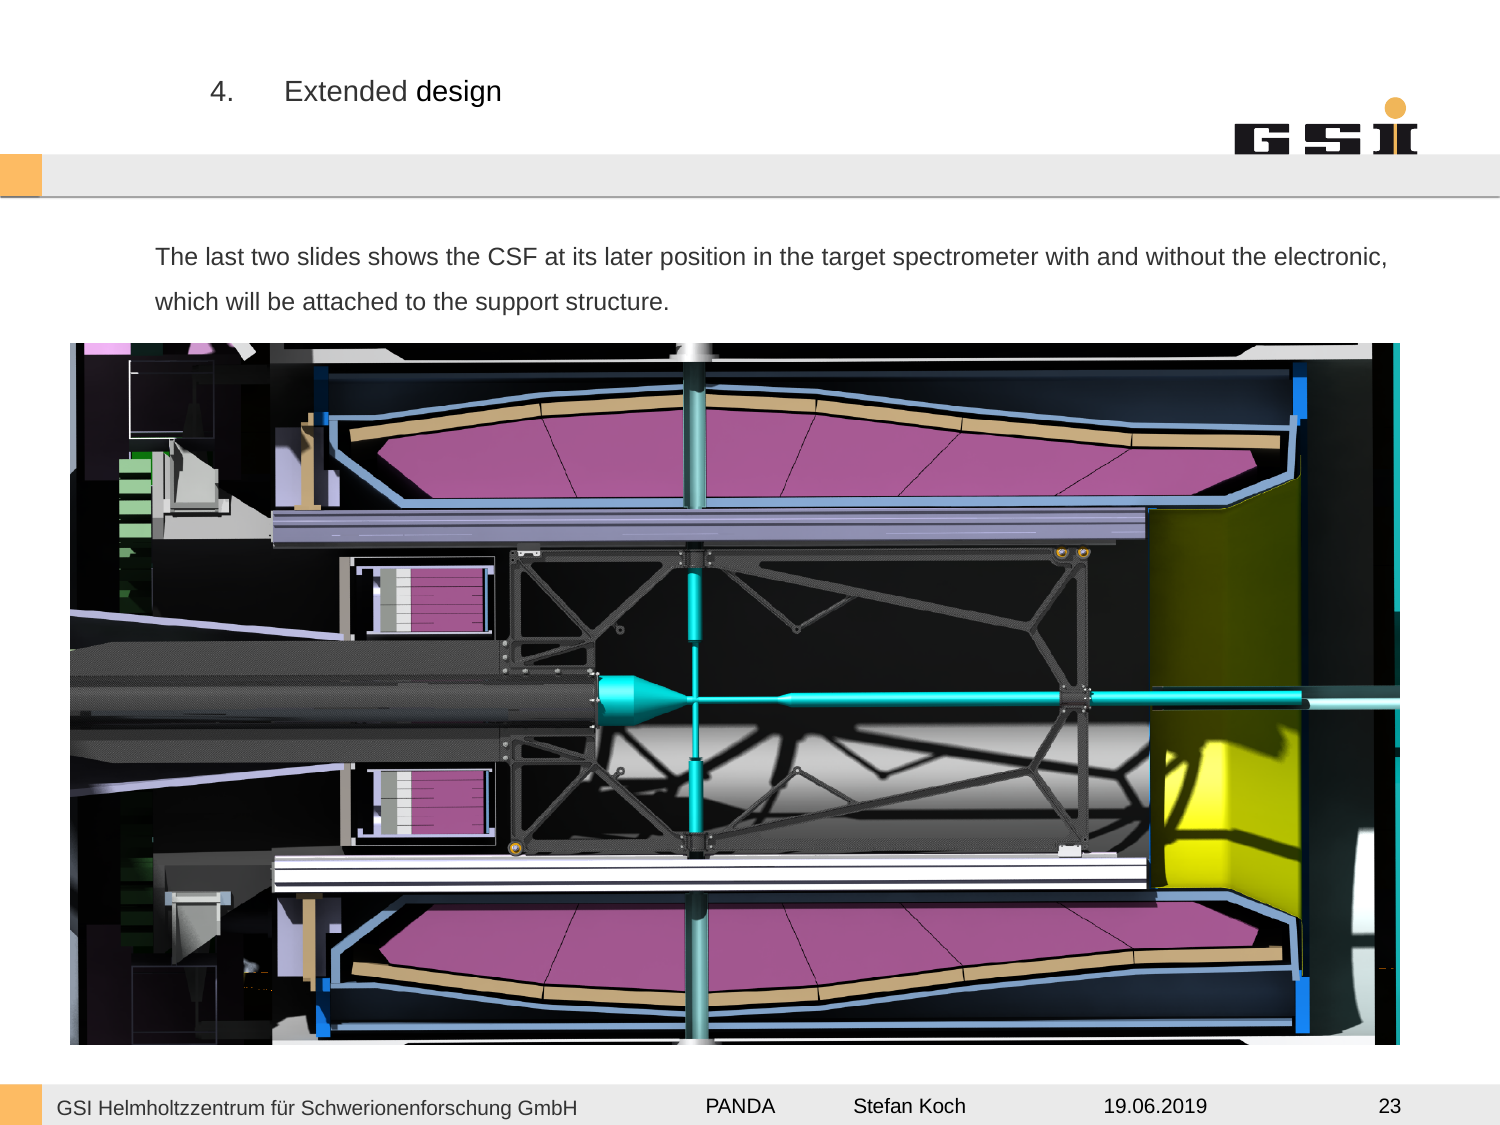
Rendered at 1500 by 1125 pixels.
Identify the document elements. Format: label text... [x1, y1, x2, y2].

text_box 4. Extended design [160, 67, 1200, 194]
list The last two slides shows the CSF at its later position in the target spectrometer with and without the electronic, which will be attached to the support structure. [69, 218, 1417, 1023]
picture [1233, 95, 1419, 154]
picture [70, 343, 1400, 1045]
